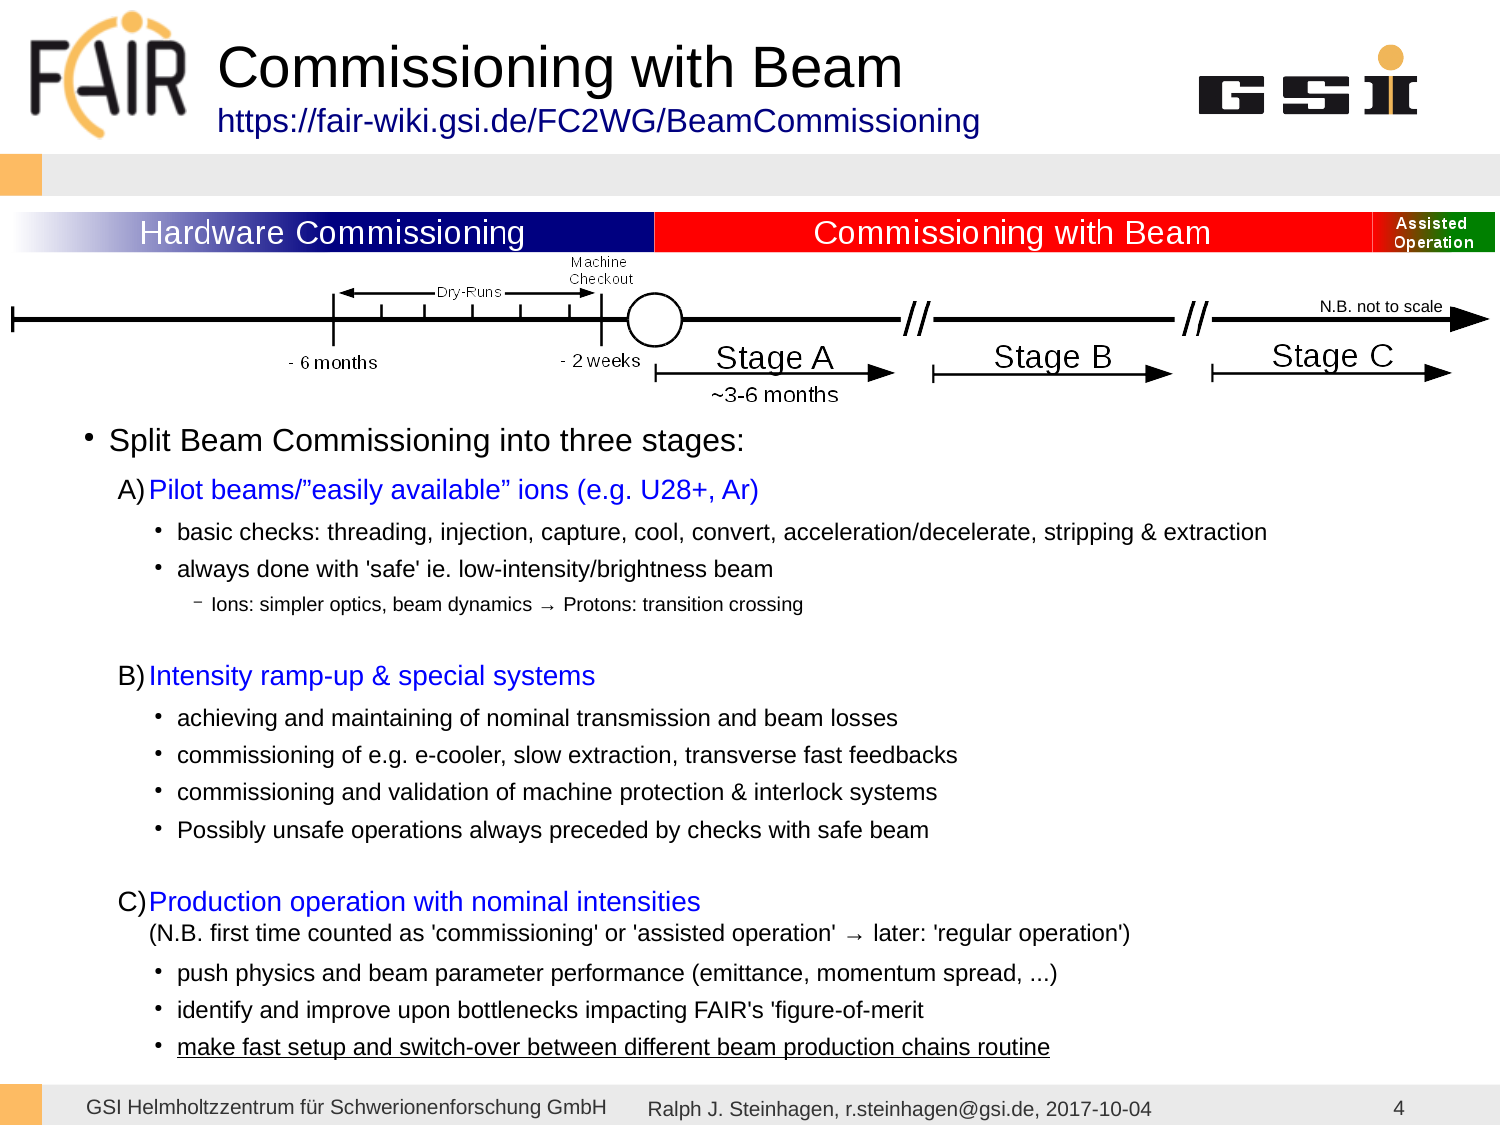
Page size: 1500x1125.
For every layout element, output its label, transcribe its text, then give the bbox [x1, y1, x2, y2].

text_box N.B. not to scale [1305, 289, 1459, 324]
list Split Beam Commissioning into three stages: Pilot beams/”easily available” ions (e.g. U28+, Ar) basic checks: threading, injection, capture, cool, convert, acceleration/decelerate, stripping & extraction always done with 'safe' ie. low-intensity/brightness beam Ions: simpler optics, beam dynamics → Protons: transition crossing Intensity ramp-up & special systems achieving and maintaining of nominal transmission and beam losses commissioning of e.g. e-cooler, slow extraction, transverse fast feedbacks commissioning and validation of machine protection & interlock systems Possibly unsafe operations always preceded by checks with safe beam Production operation with nominal intensities (N.B. first time counted as 'commissioning' or 'assisted operation' → later: 'regular operation') push physics and beam parameter performance (emittance, momentum spread, ...) identify and improve upon bottlenecks impacting FAIR's 'figure-of-merit make fast setup and switch-over between different beam production chains routine [75, 419, 1425, 1063]
picture [1197, 42, 1419, 117]
picture [30, 9, 187, 141]
title Commissioning with Beam https://fair-wiki.gsi.de/FC2WG/BeamCommissioning [217, 20, 1180, 147]
picture [10, 212, 1495, 402]
